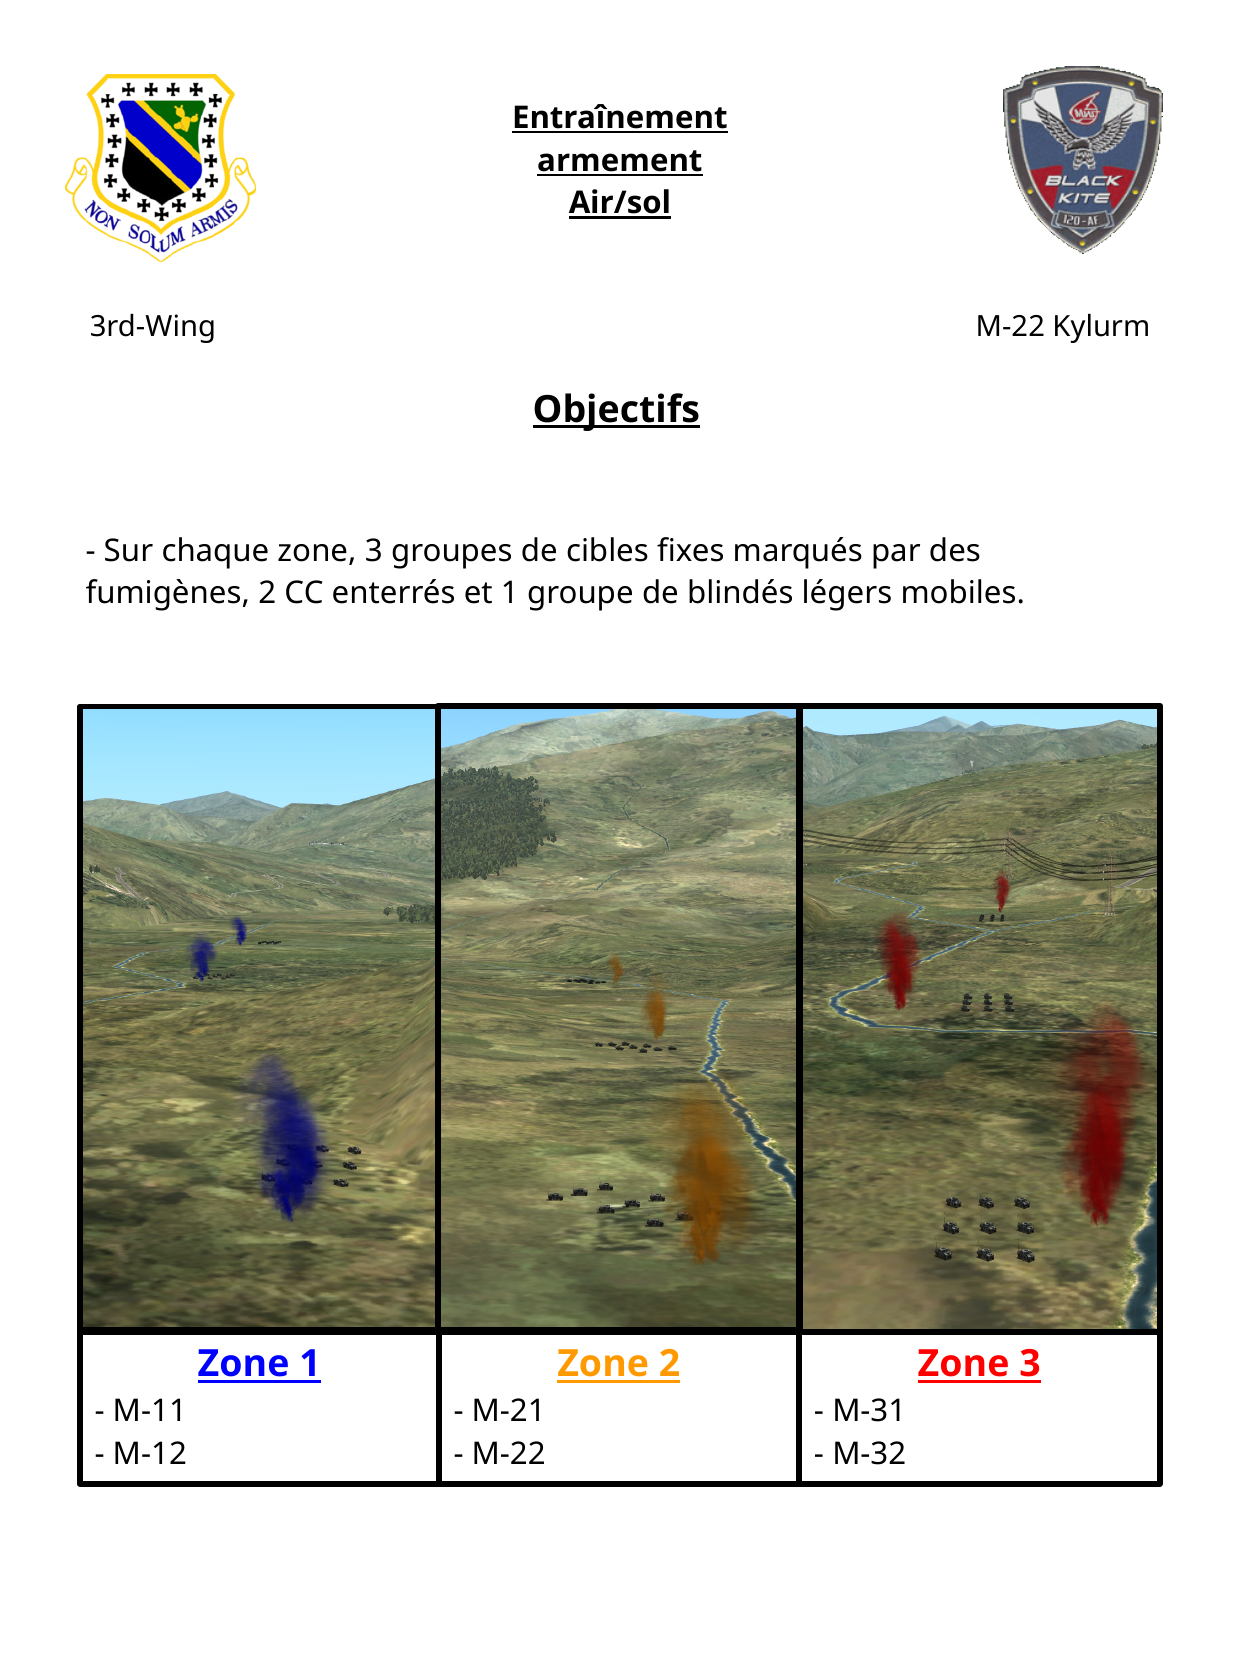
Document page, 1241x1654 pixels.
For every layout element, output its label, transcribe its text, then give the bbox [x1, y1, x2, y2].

picture [65, 74, 256, 263]
text_box Zone 3 - M-31 - M-32 [799, 1335, 1160, 1484]
picture [82, 709, 435, 1327]
text_box Objectifs [517, 375, 721, 461]
title Entraînement armement Air/sol 3rd-Wing M-22 Kylurm [62, 5, 1179, 349]
text_box - Sur chaque zone, 3 groupes de cibles fixes marqués par des fumigènes, 2 CC enterrés et 1 groupe de blindés légers mobiles. [70, 520, 1158, 623]
picture [803, 708, 1158, 1329]
picture [441, 708, 796, 1327]
picture [1003, 66, 1163, 254]
text_box Zone 1 - M-11 - M-12 [79, 1329, 436, 1484]
text_box Zone 2 - M-21 - M-22 [438, 1329, 796, 1484]
